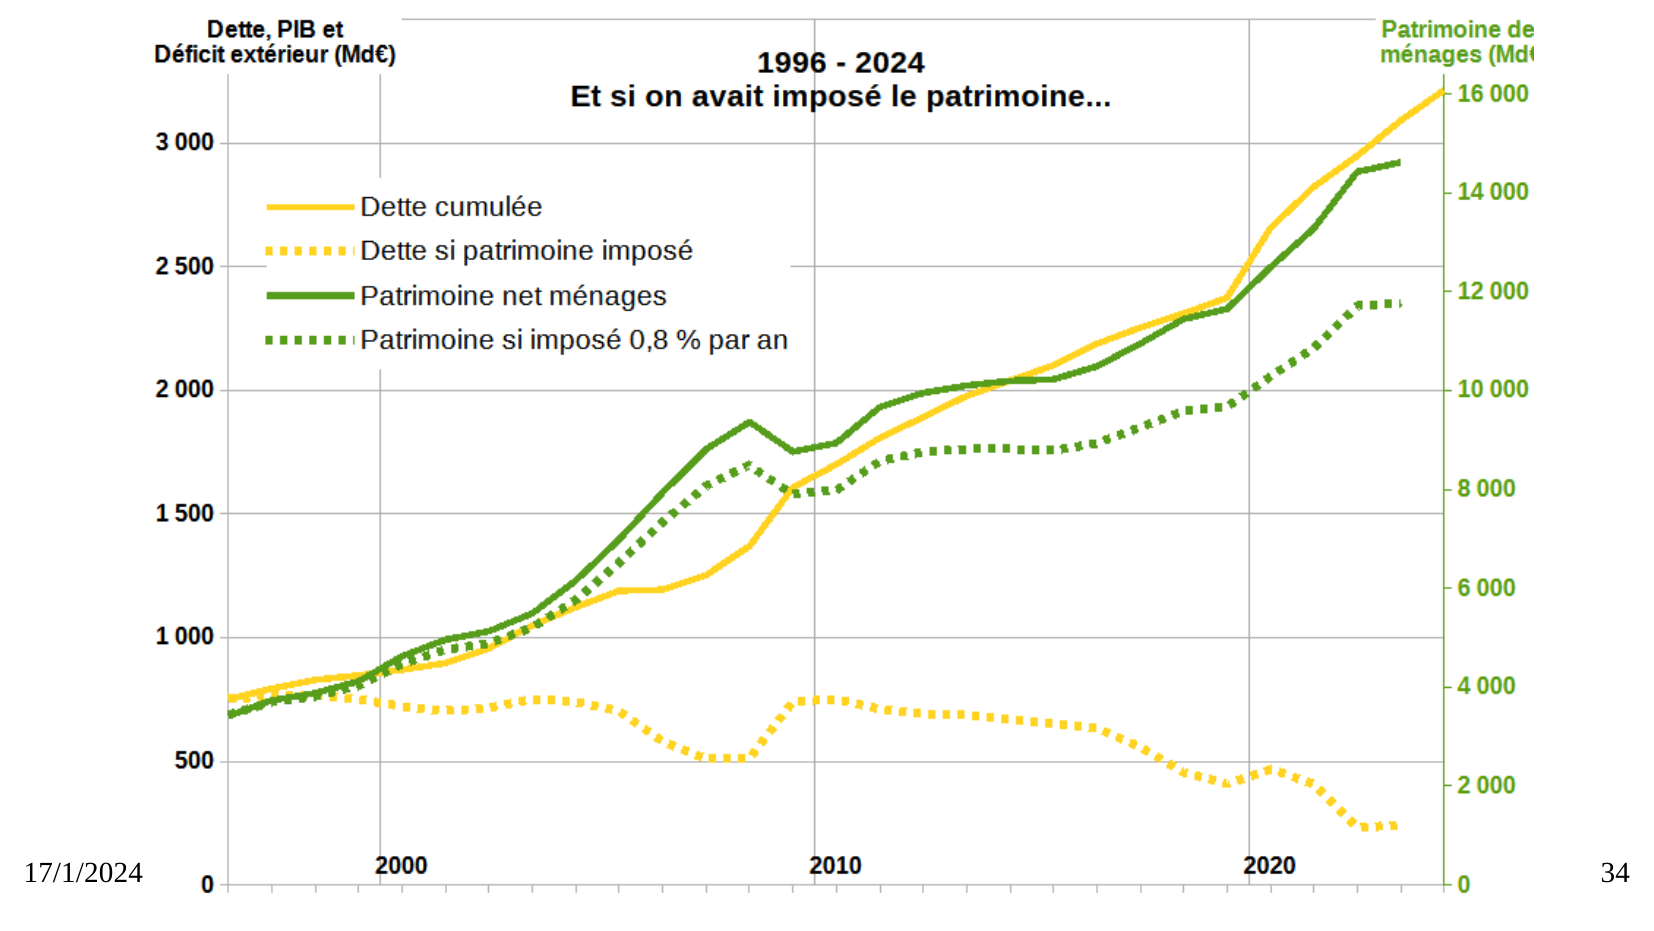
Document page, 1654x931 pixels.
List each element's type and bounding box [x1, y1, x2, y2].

picture [150, 10, 1534, 896]
